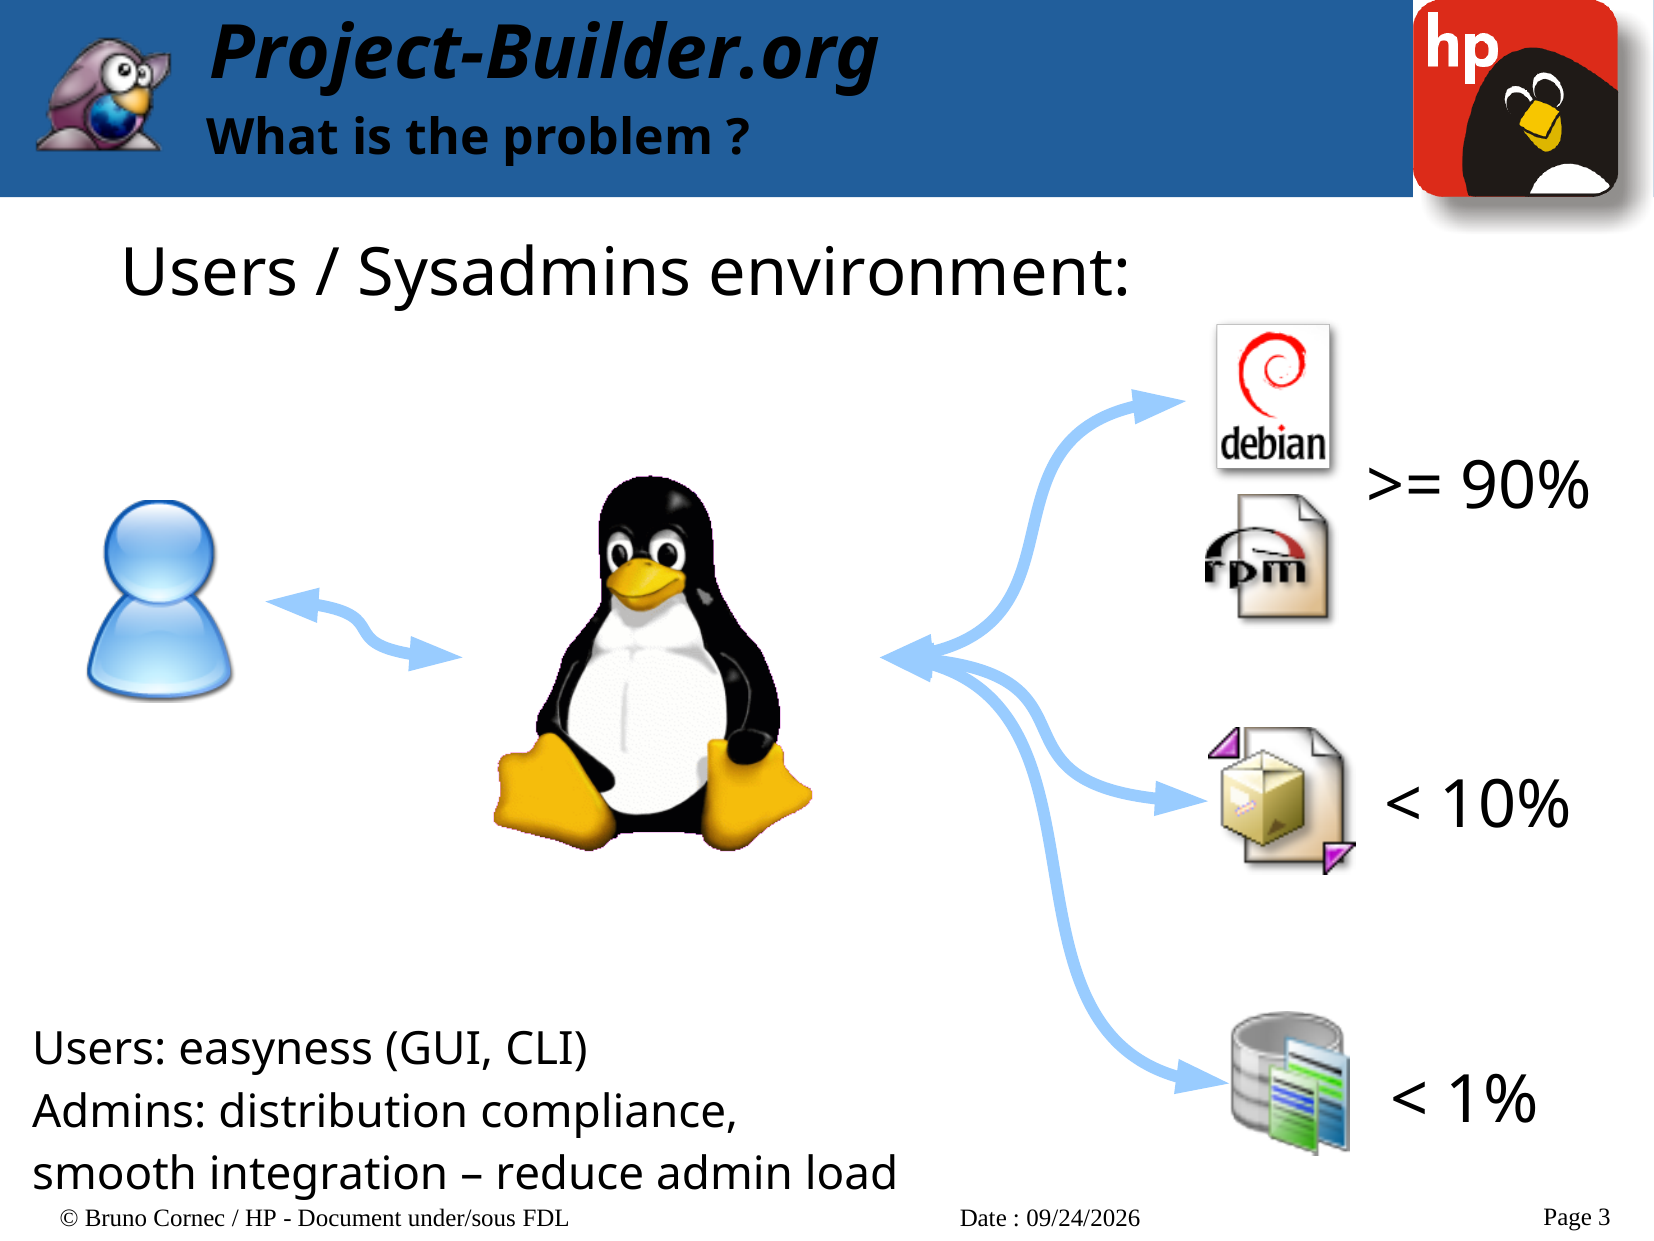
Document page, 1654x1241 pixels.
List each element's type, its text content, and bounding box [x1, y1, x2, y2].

picture [1205, 494, 1339, 629]
picture [1186, 311, 1364, 492]
picture [1229, 1011, 1350, 1156]
picture [0, 0, 211, 199]
title What is the problem ? [206, 56, 1121, 218]
picture [1413, 0, 1654, 235]
picture [462, 430, 880, 884]
picture [1208, 727, 1356, 875]
text_box Users: easyness (GUI, CLI) Admins: distribution compliance, smooth integration – reduce admin load [32, 1015, 1008, 1176]
text_box < 10% [1384, 755, 1654, 842]
text_box < 1% [1390, 1051, 1654, 1137]
text_box >= 90% [1366, 437, 1654, 523]
text_box Users / Sysadmins environment: [120, 224, 1168, 311]
picture [62, 500, 266, 703]
